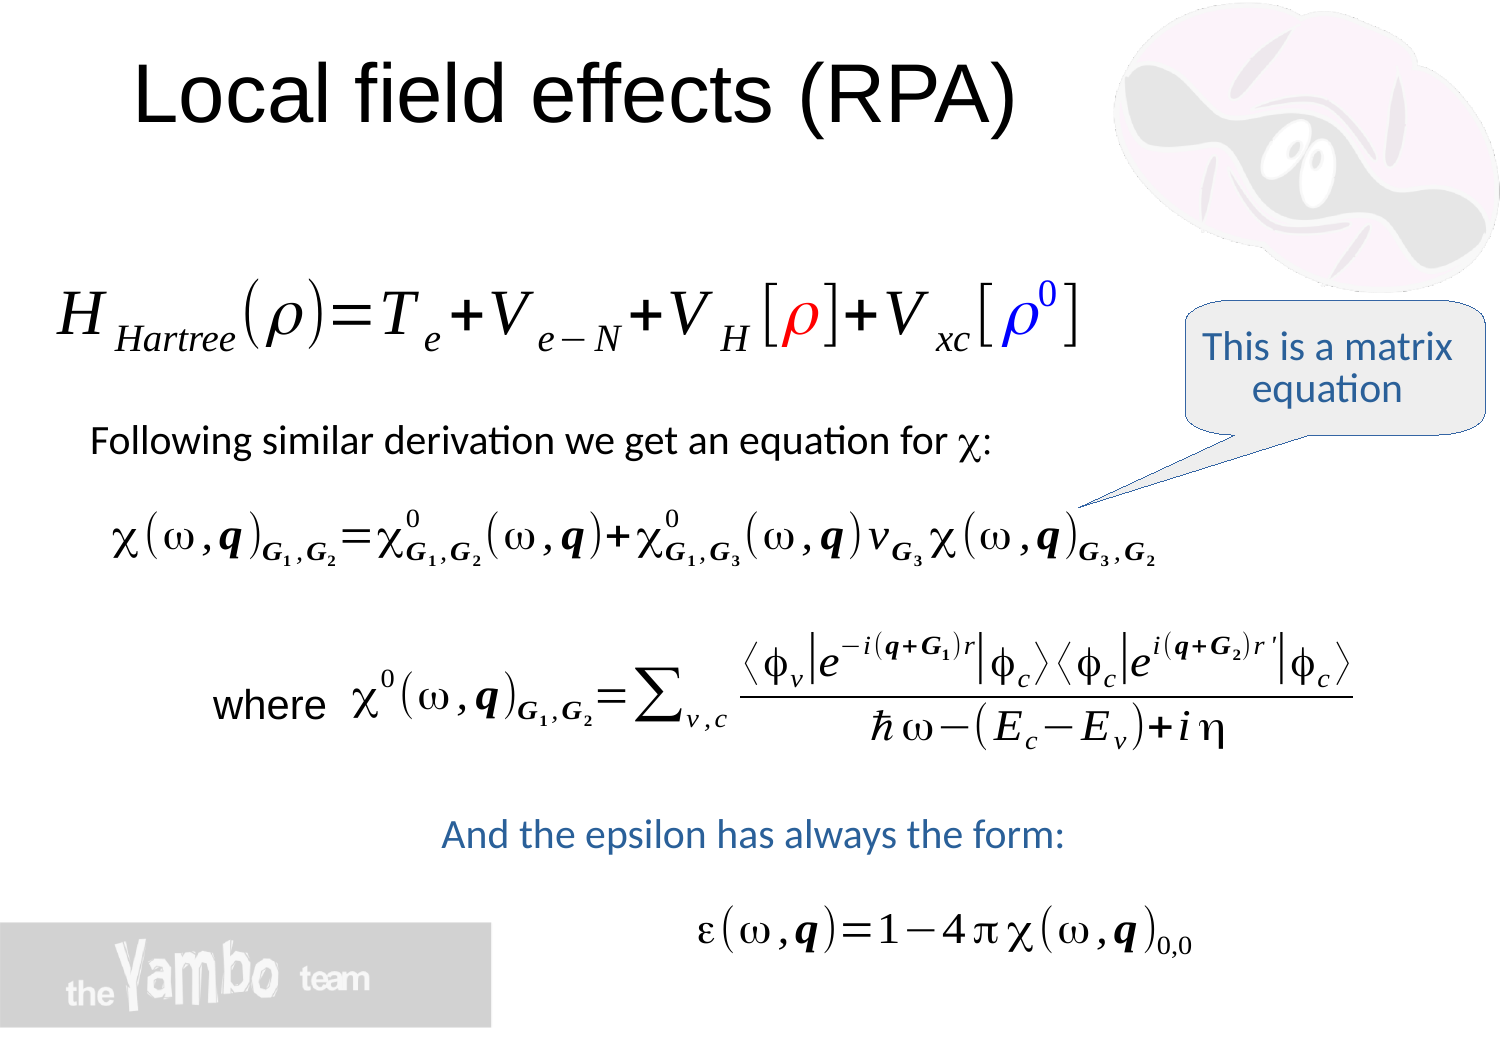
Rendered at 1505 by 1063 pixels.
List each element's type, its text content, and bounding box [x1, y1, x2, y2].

text_box Local field effects (RPA) [116, 32, 1036, 147]
chart [37, 270, 1096, 361]
chart [690, 903, 1199, 961]
text_box [1078, 300, 1486, 508]
text_box This is a matrix equation [1185, 321, 1471, 421]
text_box Following similar derivation we get an equation for c: [47, 405, 1036, 470]
chart [105, 504, 1161, 571]
text_box And the epsilon has always the form: [262, 810, 1246, 867]
text_box where [165, 670, 345, 736]
chart [345, 630, 1362, 756]
picture [0, 0, 1504, 1063]
